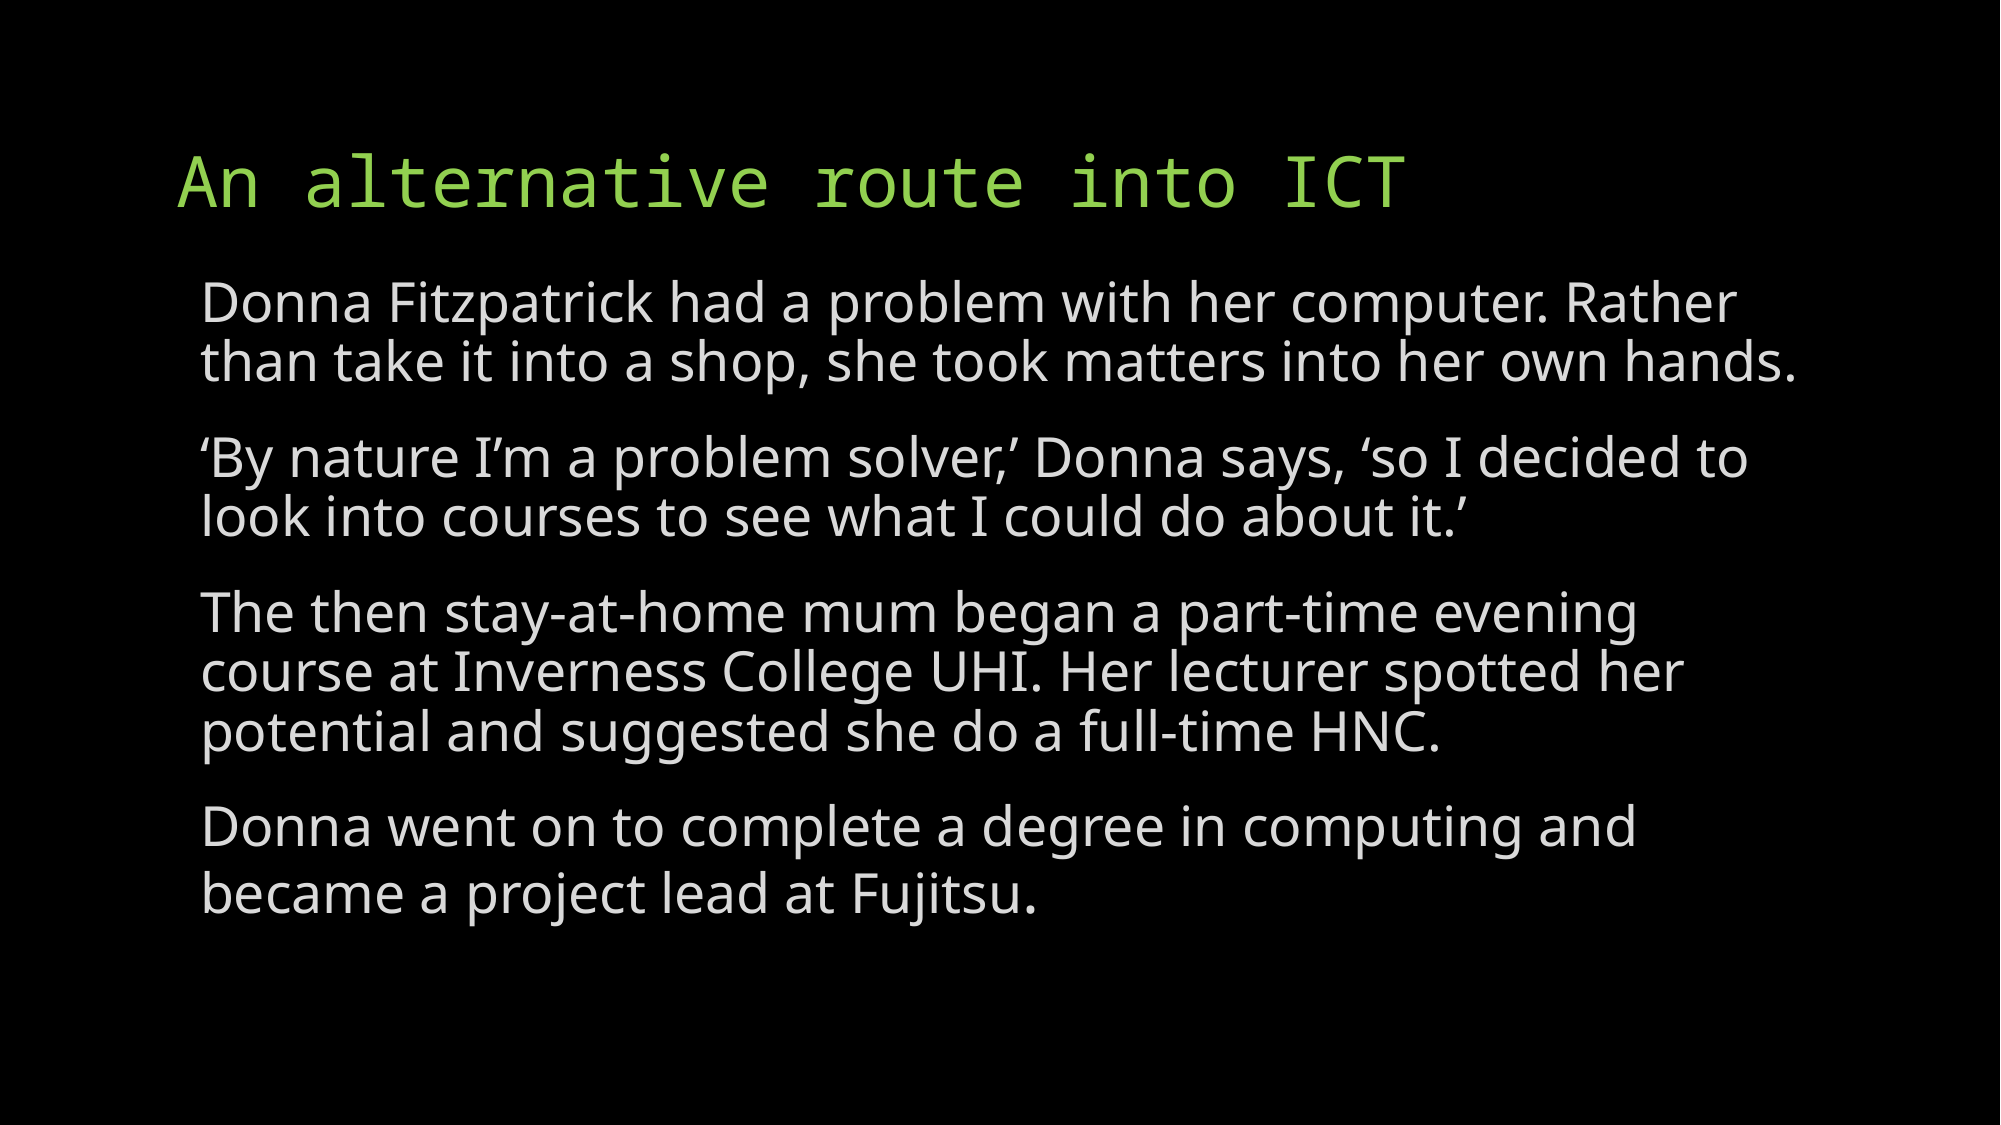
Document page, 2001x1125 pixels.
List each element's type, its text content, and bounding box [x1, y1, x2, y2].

list Donna Fitzpatrick had a problem with her computer. Rather than take it into a shop, she took matters into her own hands. ‘By nature I’m a problem solver,’ Donna says, ‘so I decided to look into courses to see what I could do about it.’ The then stay-at-home mum began a part-time evening course at Inverness College UHI. Her lecturer spotted her potential and suggested she do a full-time HNC. Donna went on to complete a degree in computing and became a project lead at Fujitsu. [184, 267, 1816, 968]
title An alternative route into ICT [161, 42, 1662, 231]
